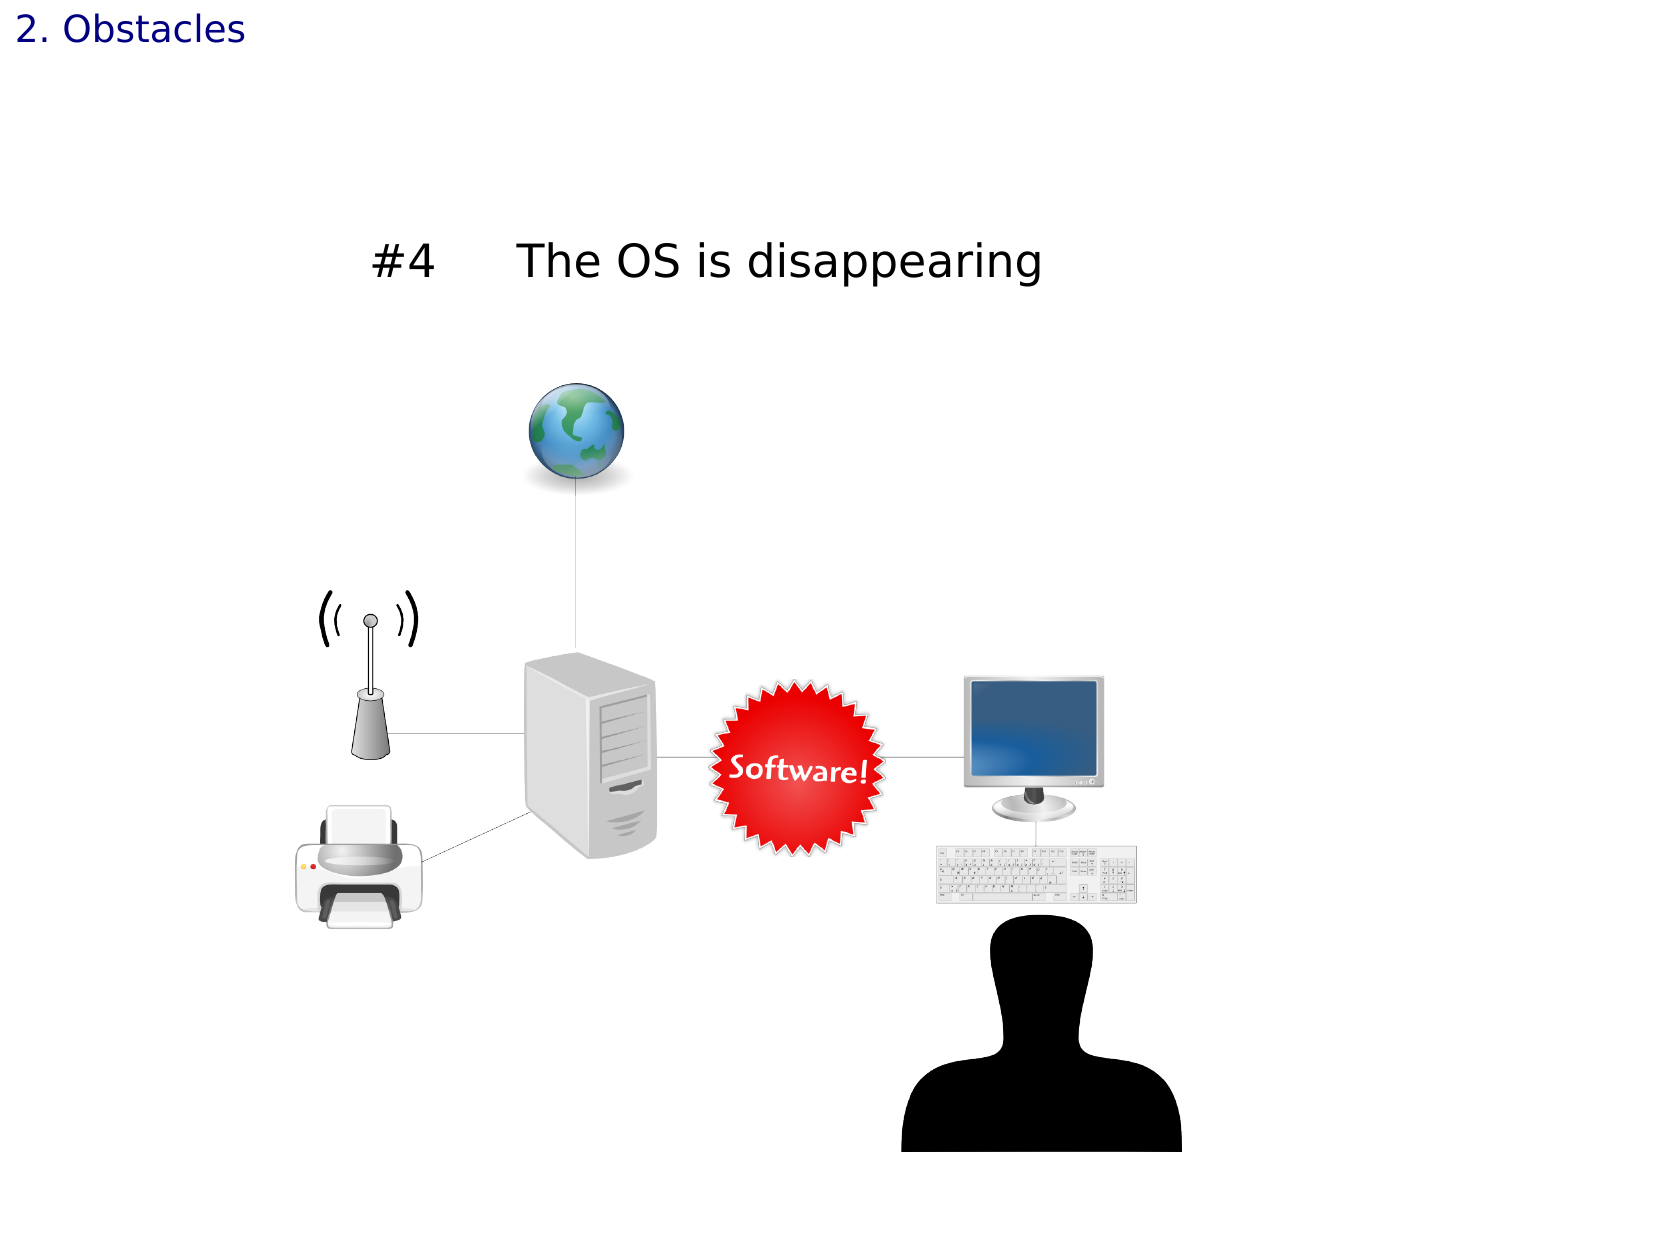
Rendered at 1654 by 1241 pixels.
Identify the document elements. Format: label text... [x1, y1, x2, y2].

text_box 2. Obstacles [0, 0, 768, 59]
text_box #4 The OS is disappearing [354, 227, 1565, 296]
picture [295, 383, 1182, 1152]
